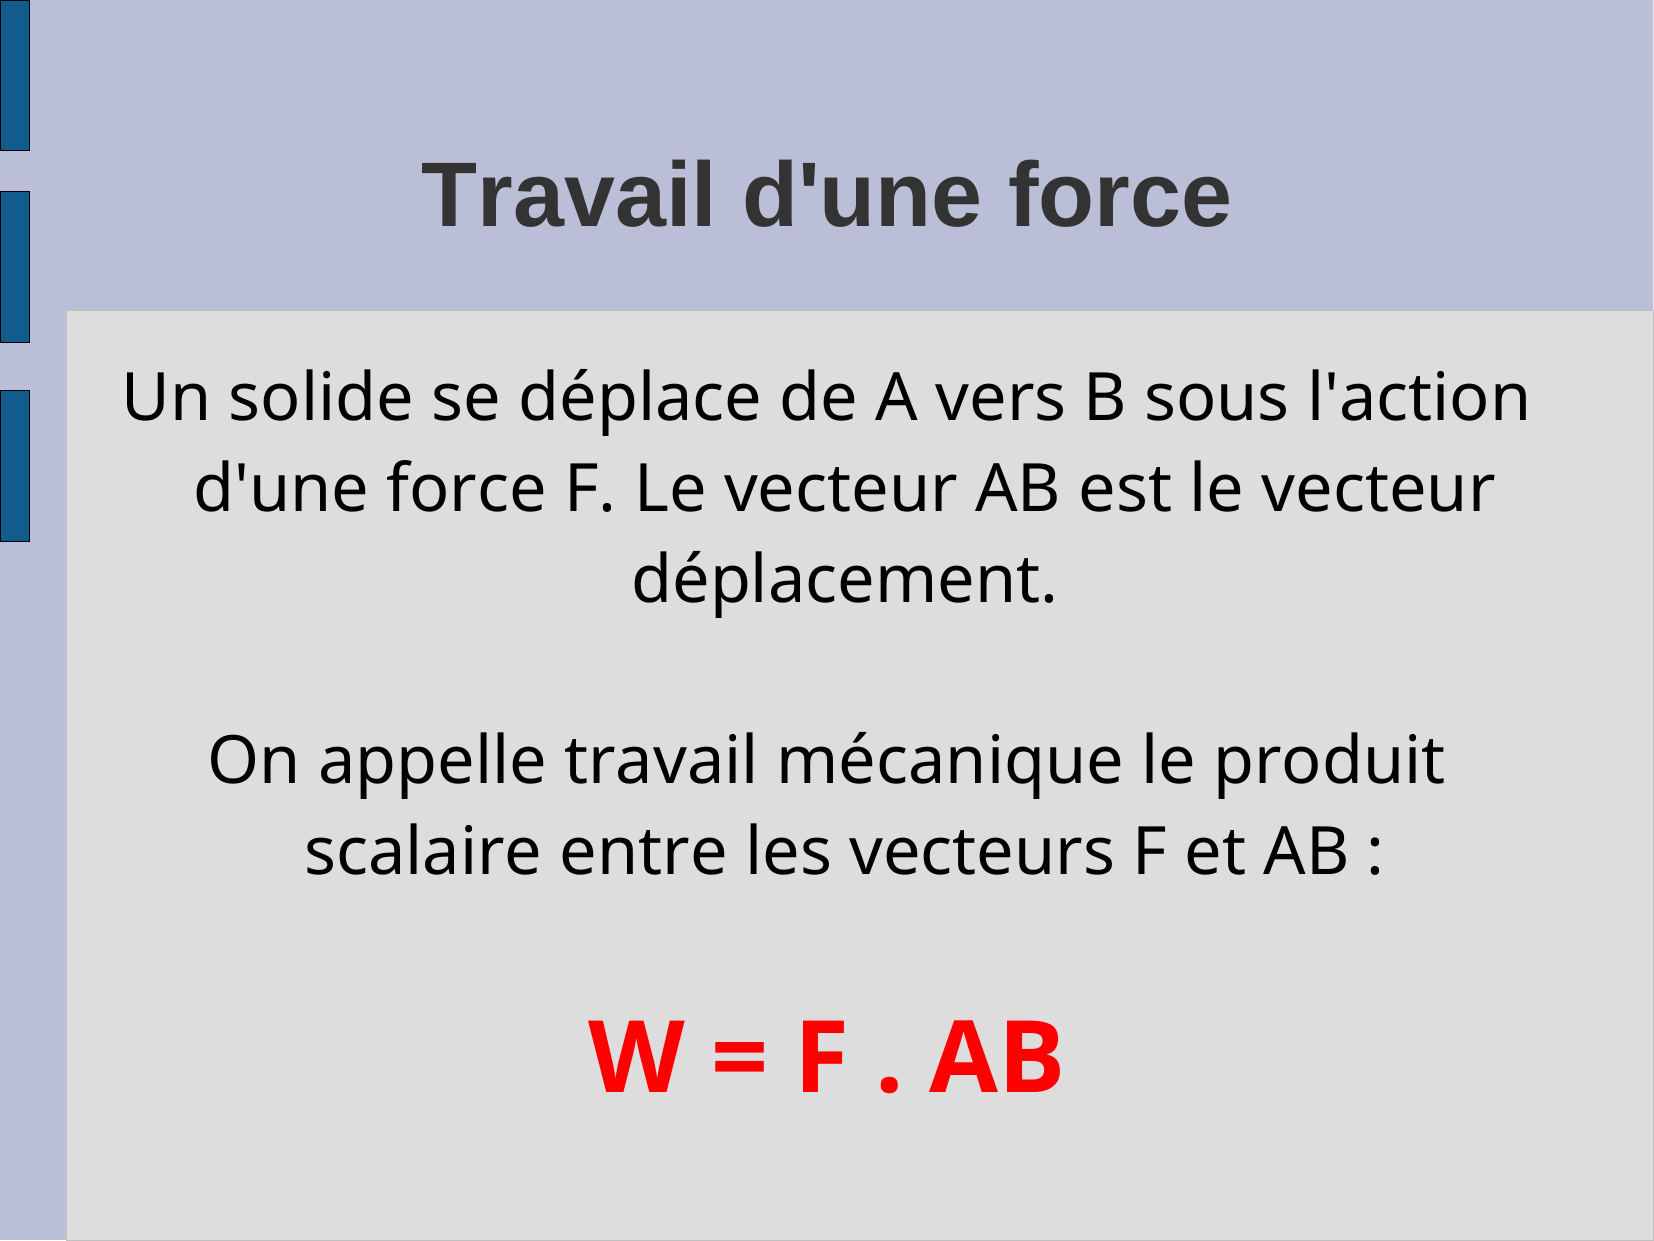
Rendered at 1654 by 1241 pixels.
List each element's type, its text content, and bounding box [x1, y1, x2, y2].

subtitle Un solide se déplace de A vers B sous l'action d'une force F. Le vecteur AB est le vecteur déplacement. On appelle travail mécanique le produit scalaire entre les vecteurs F et AB : W = F . AB [121, 352, 1534, 1119]
title Travail d'une force [121, 98, 1534, 291]
